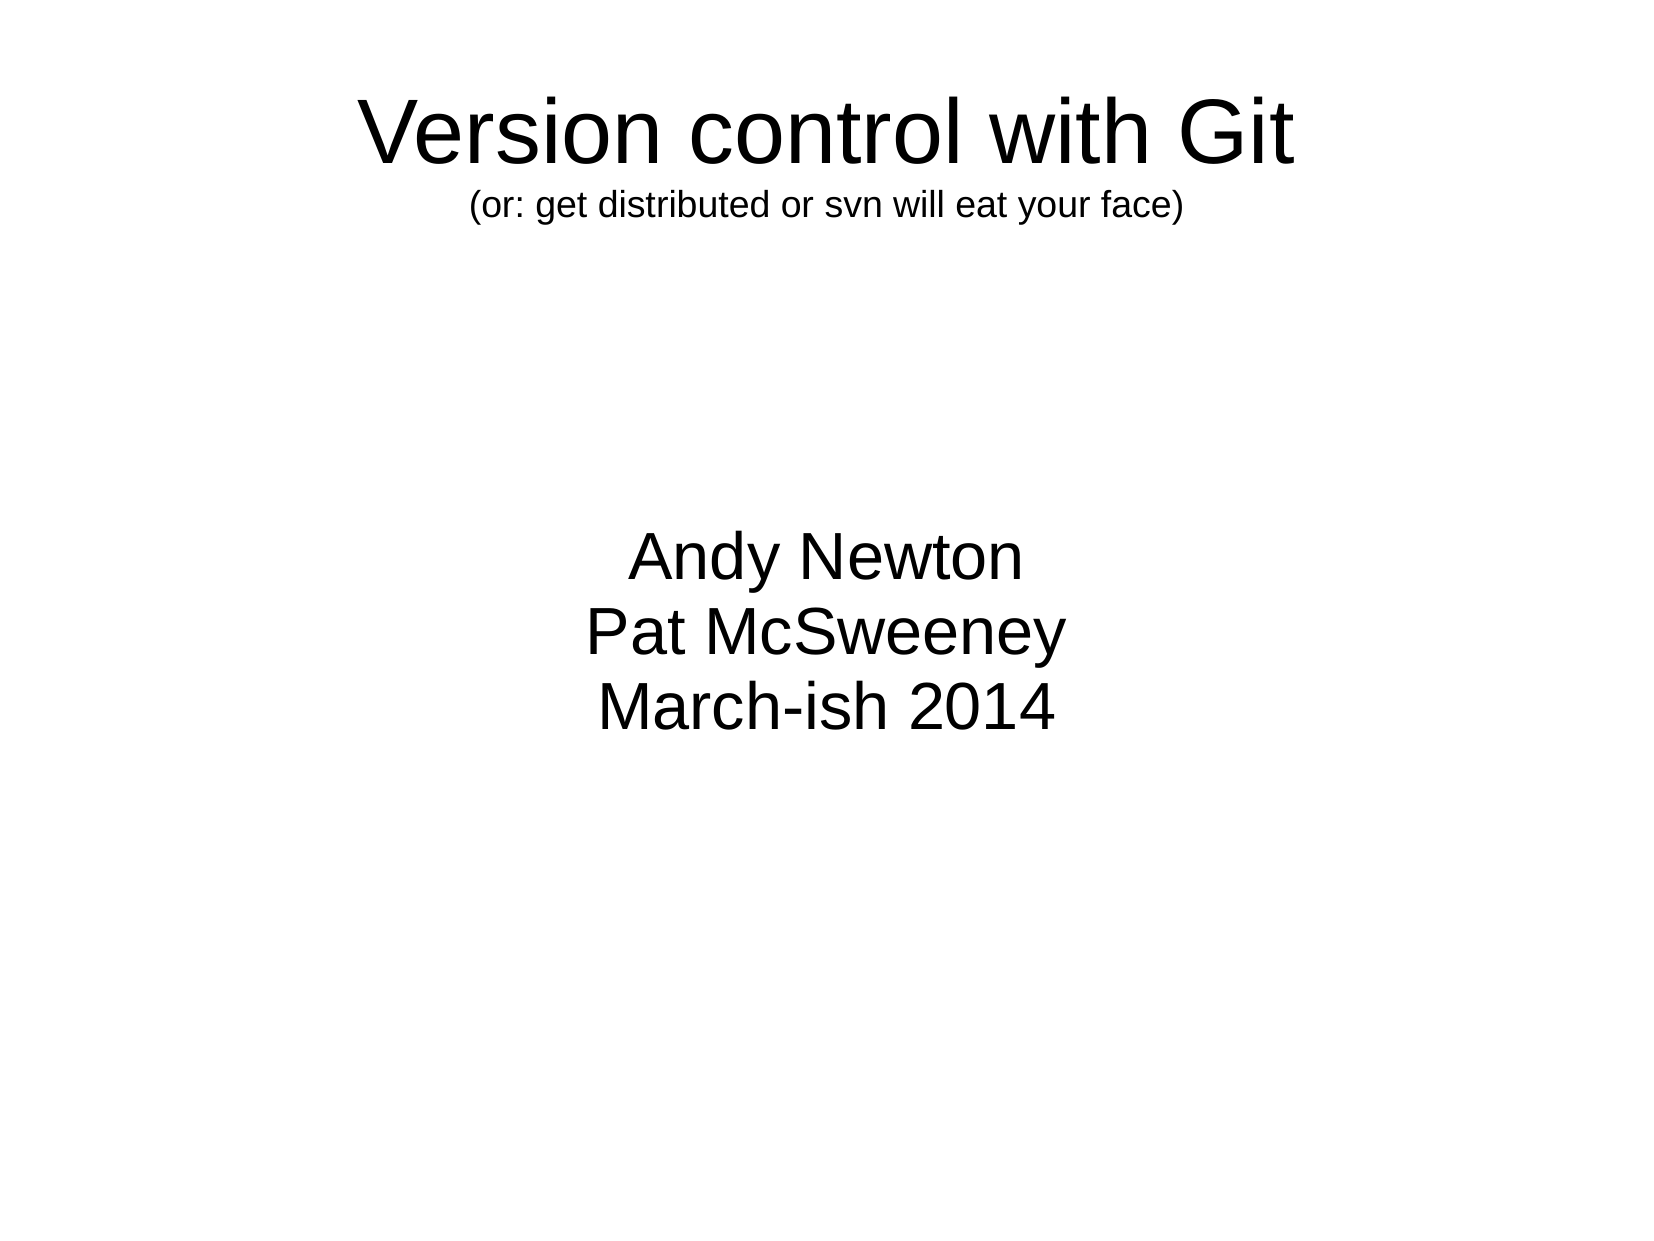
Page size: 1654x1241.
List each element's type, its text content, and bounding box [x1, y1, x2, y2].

subtitle Andy Newton Pat McSweeney March-ish 2014 [82, 290, 1571, 1010]
title Version control with Git (or: get distributed or svn will eat your face) [82, 49, 1571, 257]
